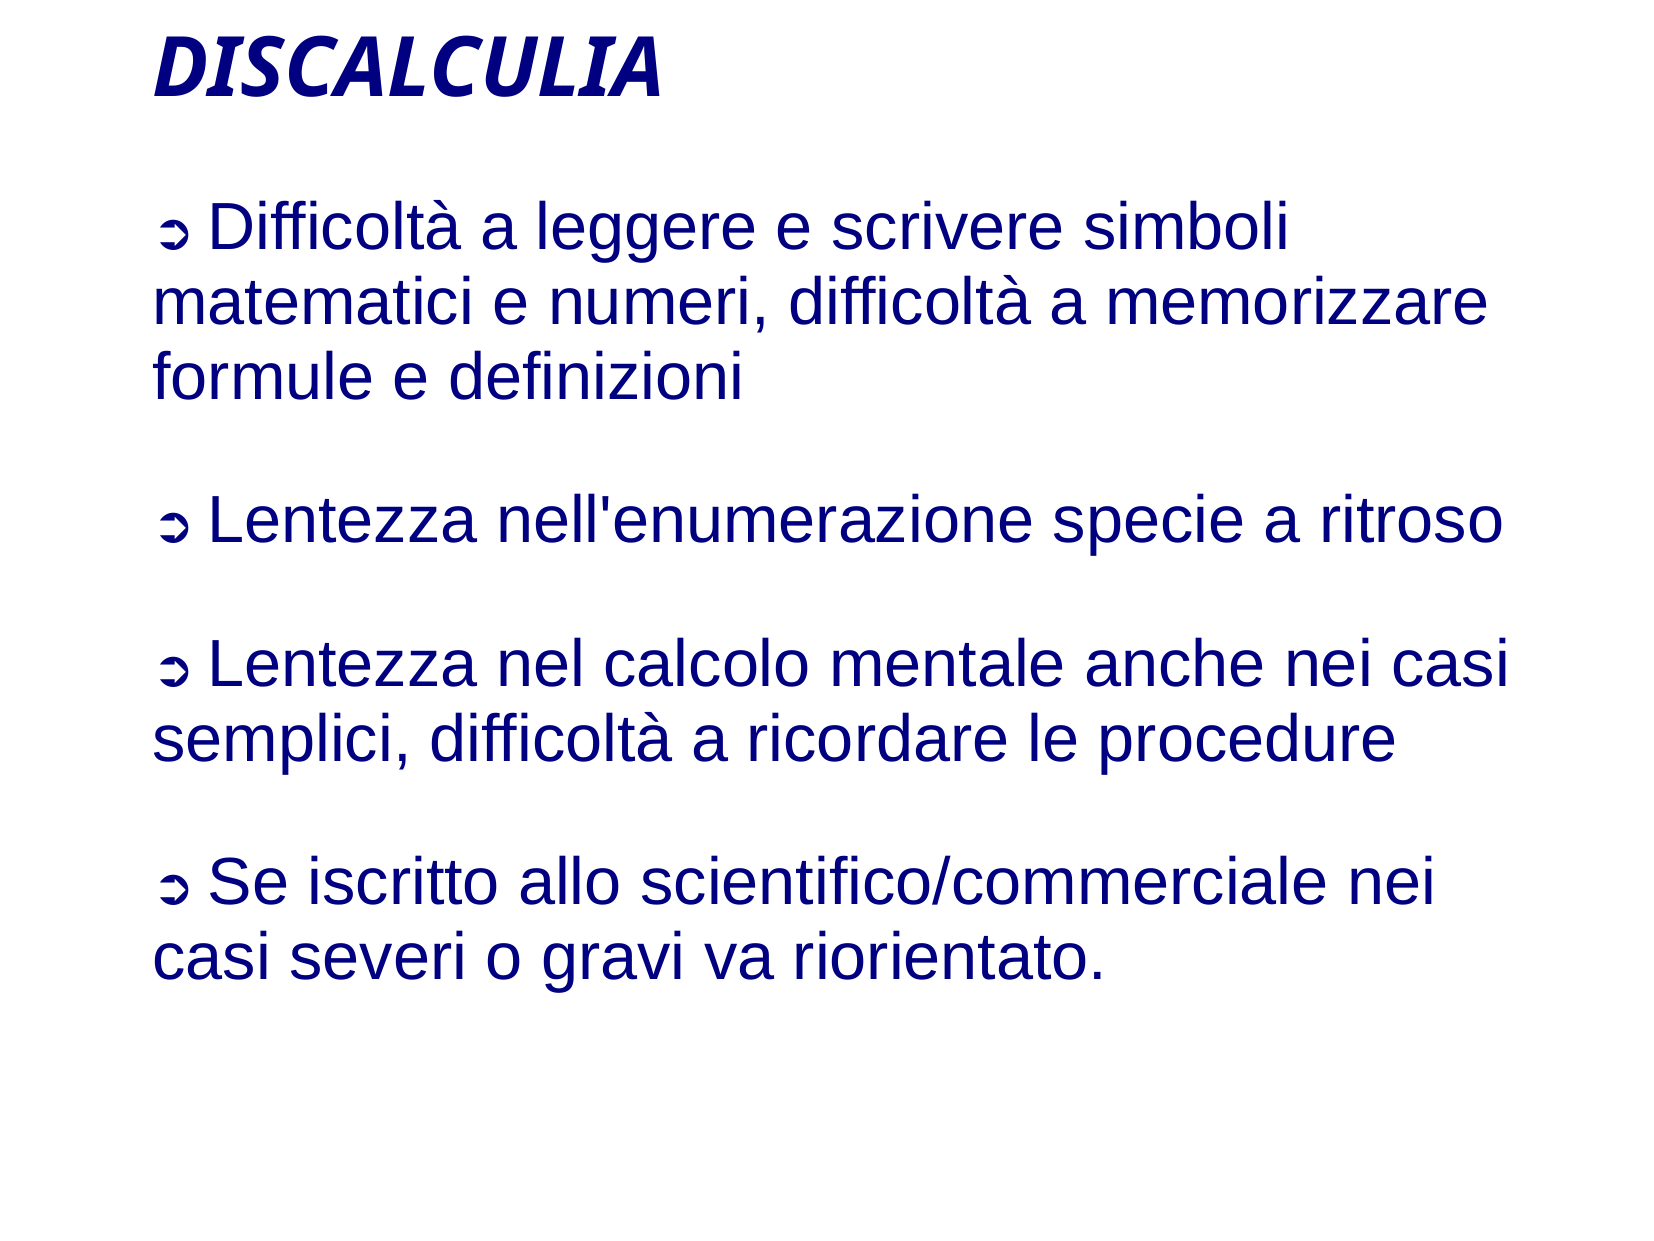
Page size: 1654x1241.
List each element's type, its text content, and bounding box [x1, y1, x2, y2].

text_box DISCALCULIA ➲ Difficoltà a leggere e scrivere simboli matematici e numeri, difficoltà a memorizzare formule e definizioni ➲ Lentezza nell'enumerazione specie a ritroso ➲ Lentezza nel calcolo mentale anche nei casi semplici, difficoltà a ricordare le procedure ➲ Se iscritto allo scientifico/commerciale nei casi severi o gravi va riorientato. [137, 0, 1529, 1188]
